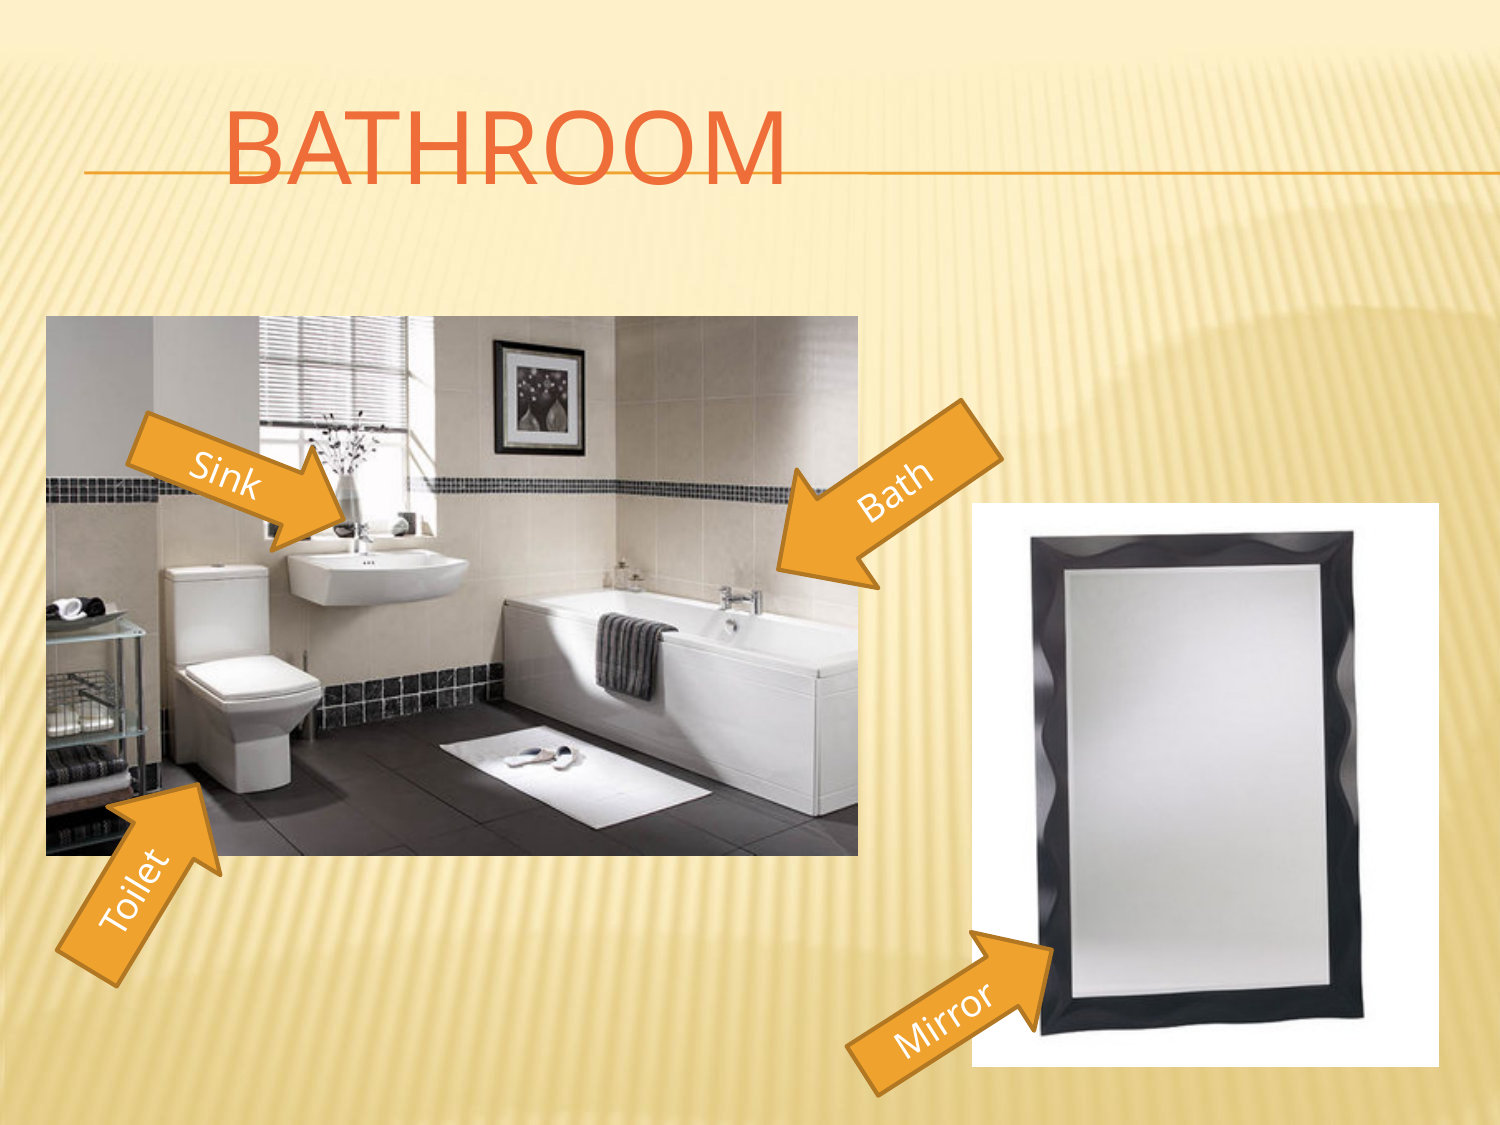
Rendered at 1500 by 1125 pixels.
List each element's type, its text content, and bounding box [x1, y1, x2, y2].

text_box Toilet [56, 784, 221, 987]
title BATHROOM [50, 75, 1475, 213]
text_box Mirror [846, 932, 1052, 1096]
picture [0, 0, 1500, 1125]
text_box Bath [778, 399, 1002, 589]
text_box Sink [127, 412, 344, 551]
